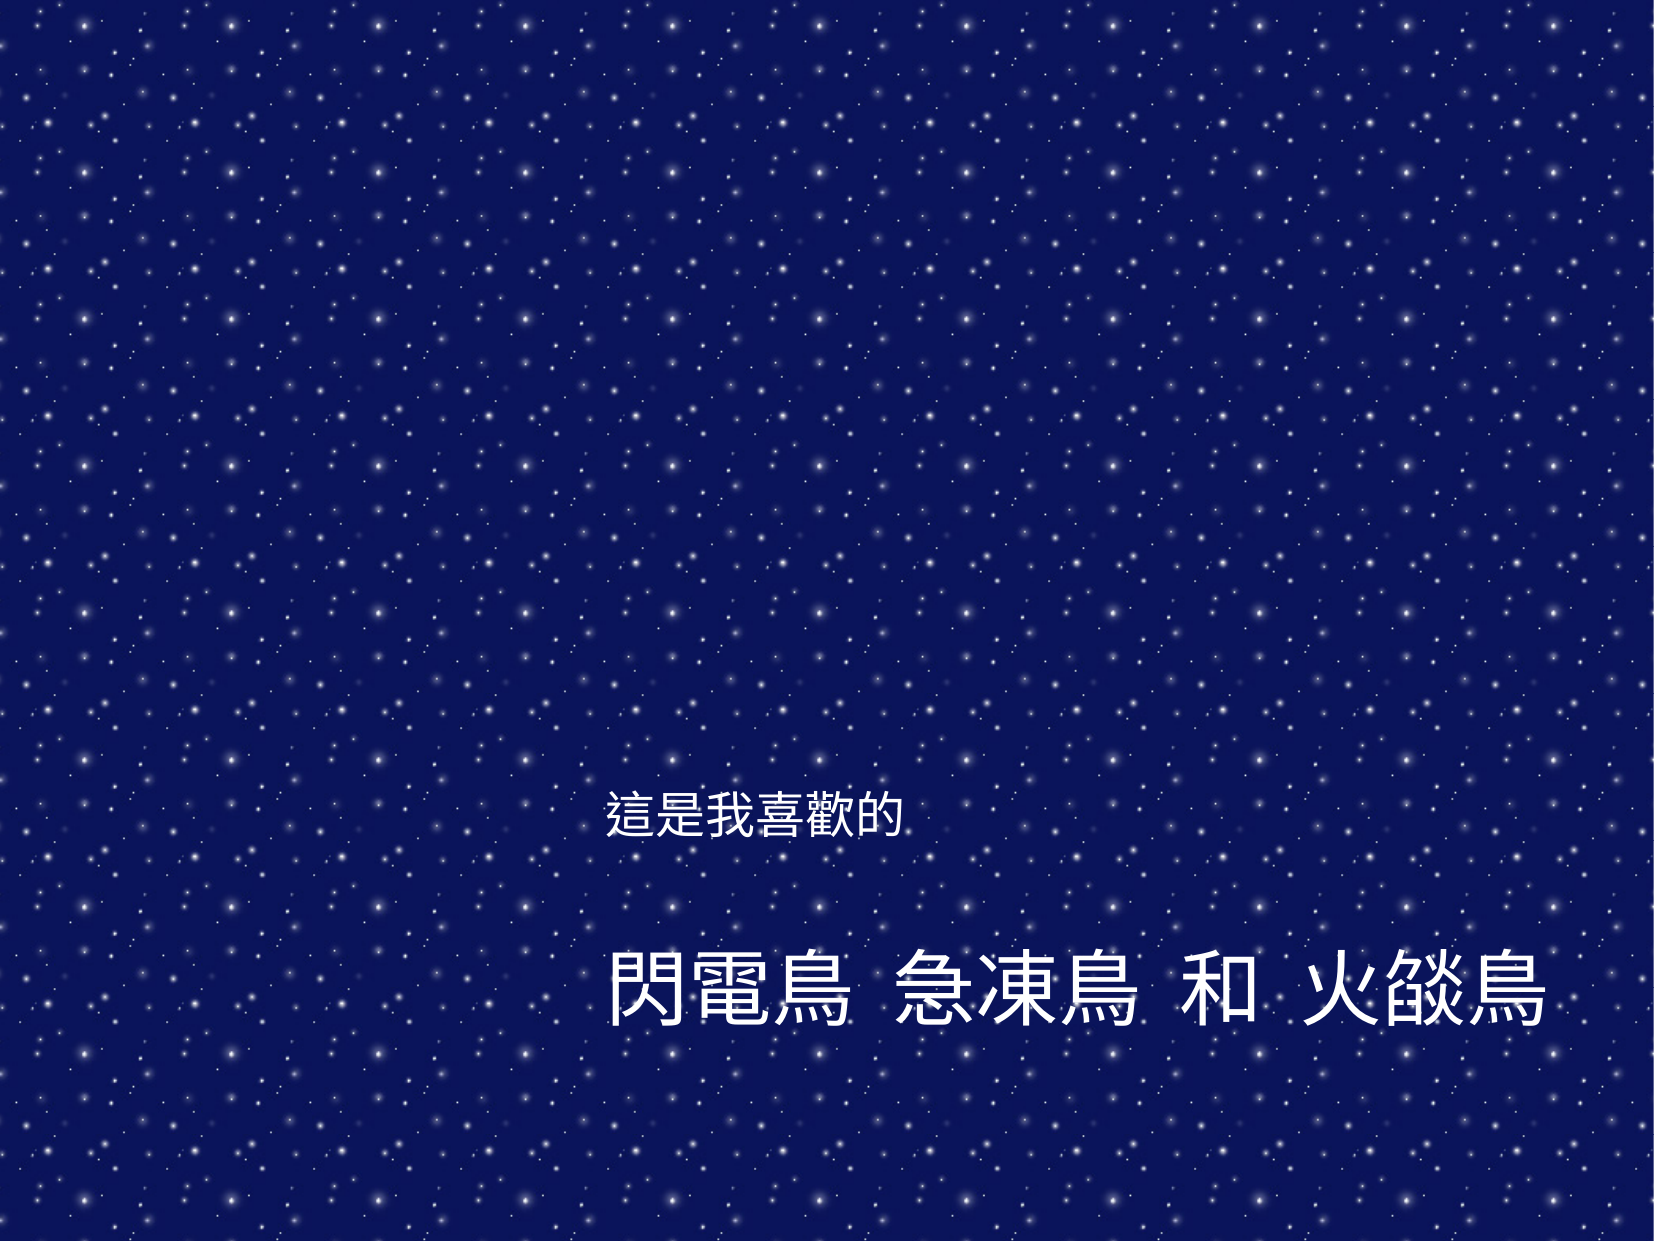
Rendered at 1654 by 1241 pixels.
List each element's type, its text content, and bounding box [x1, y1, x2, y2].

text_box 這是我喜歡的 [590, 767, 1477, 843]
text_box 閃電鳥 急凍鳥 和 火燄鳥 [590, 915, 1595, 1130]
picture [0, 0, 1654, 1241]
